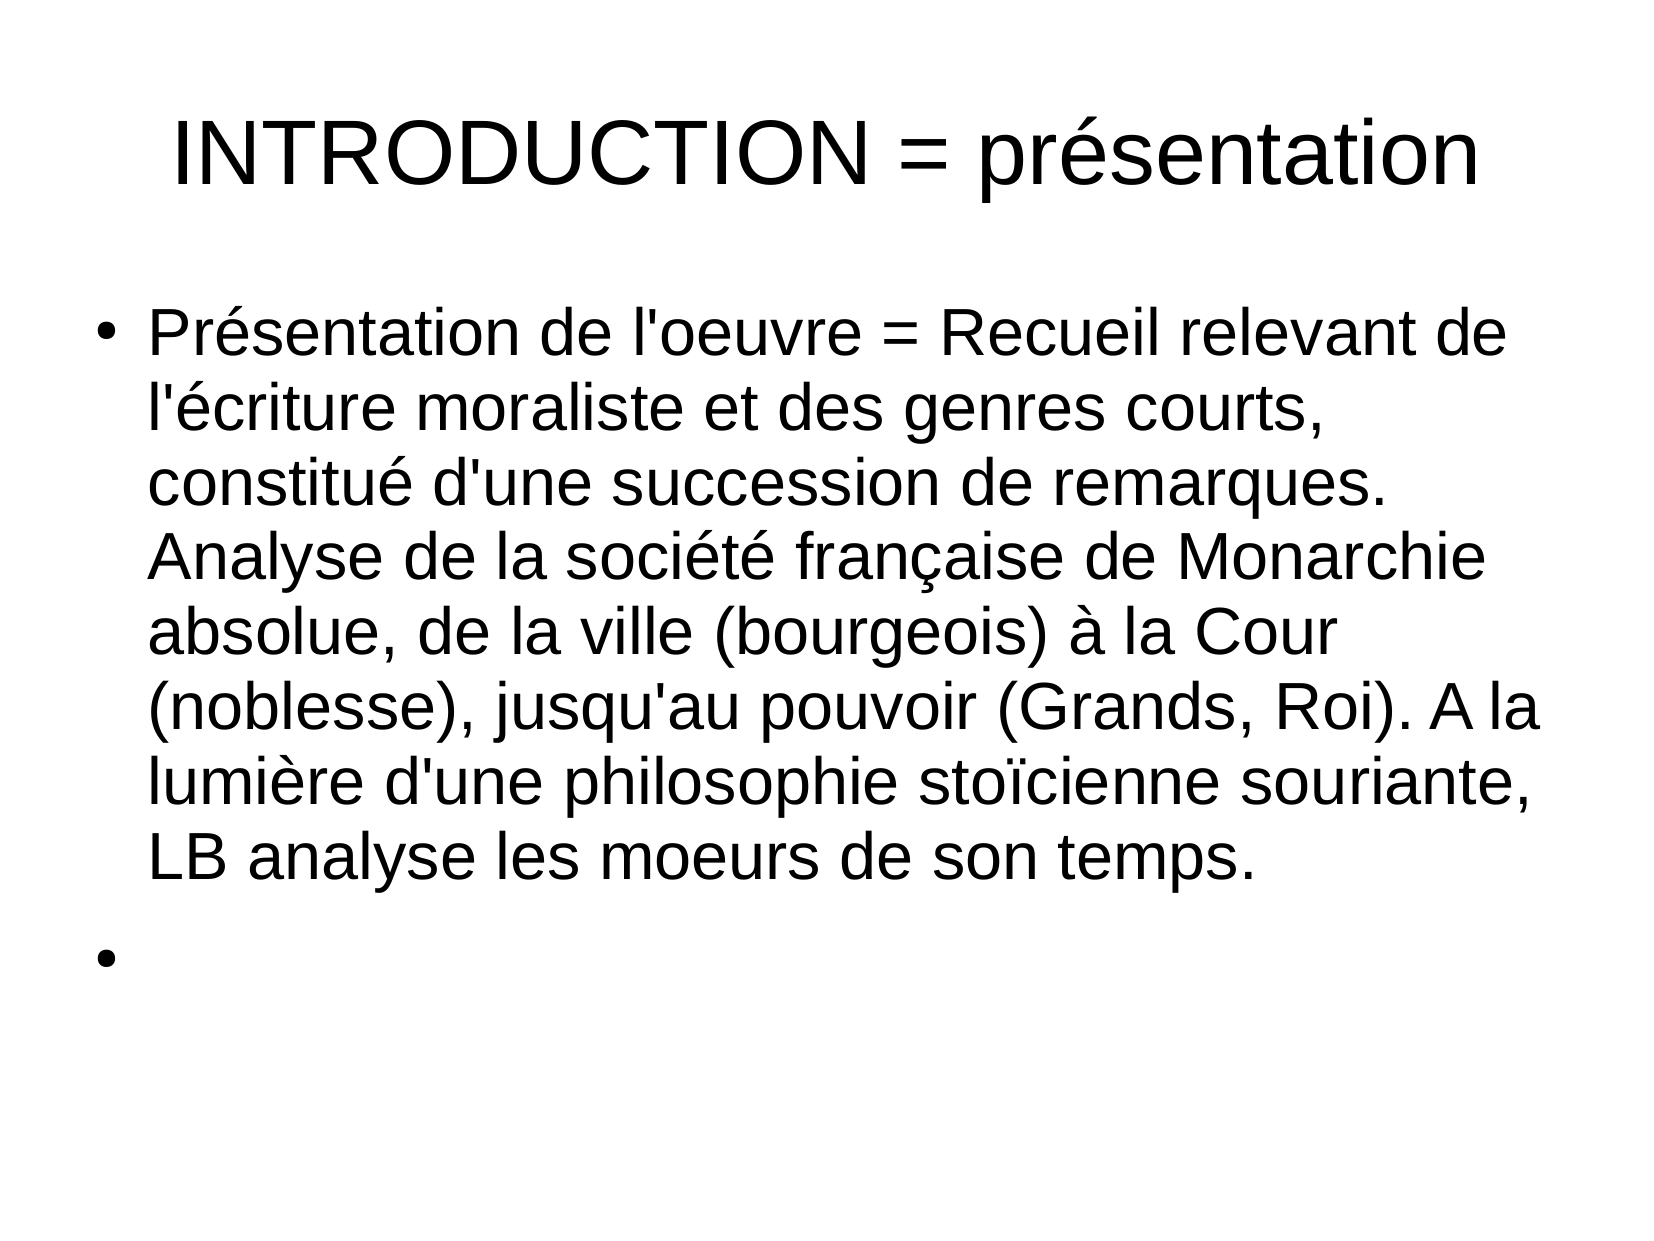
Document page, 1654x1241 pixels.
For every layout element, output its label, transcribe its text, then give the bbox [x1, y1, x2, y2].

list Présentation de l'oeuvre = Recueil relevant de l'écriture moraliste et des genres courts, constitué d'une succession de remarques. Analyse de la société française de Monarchie absolue, de la ville (bourgeois) à la Cour (noblesse), jusqu'au pouvoir (Grands, Roi). A la lumière d'une philosophie stoïcienne souriante, LB analyse les moeurs de son temps. [76, 295, 1565, 1015]
title INTRODUCTION = présentation [82, 49, 1571, 257]
